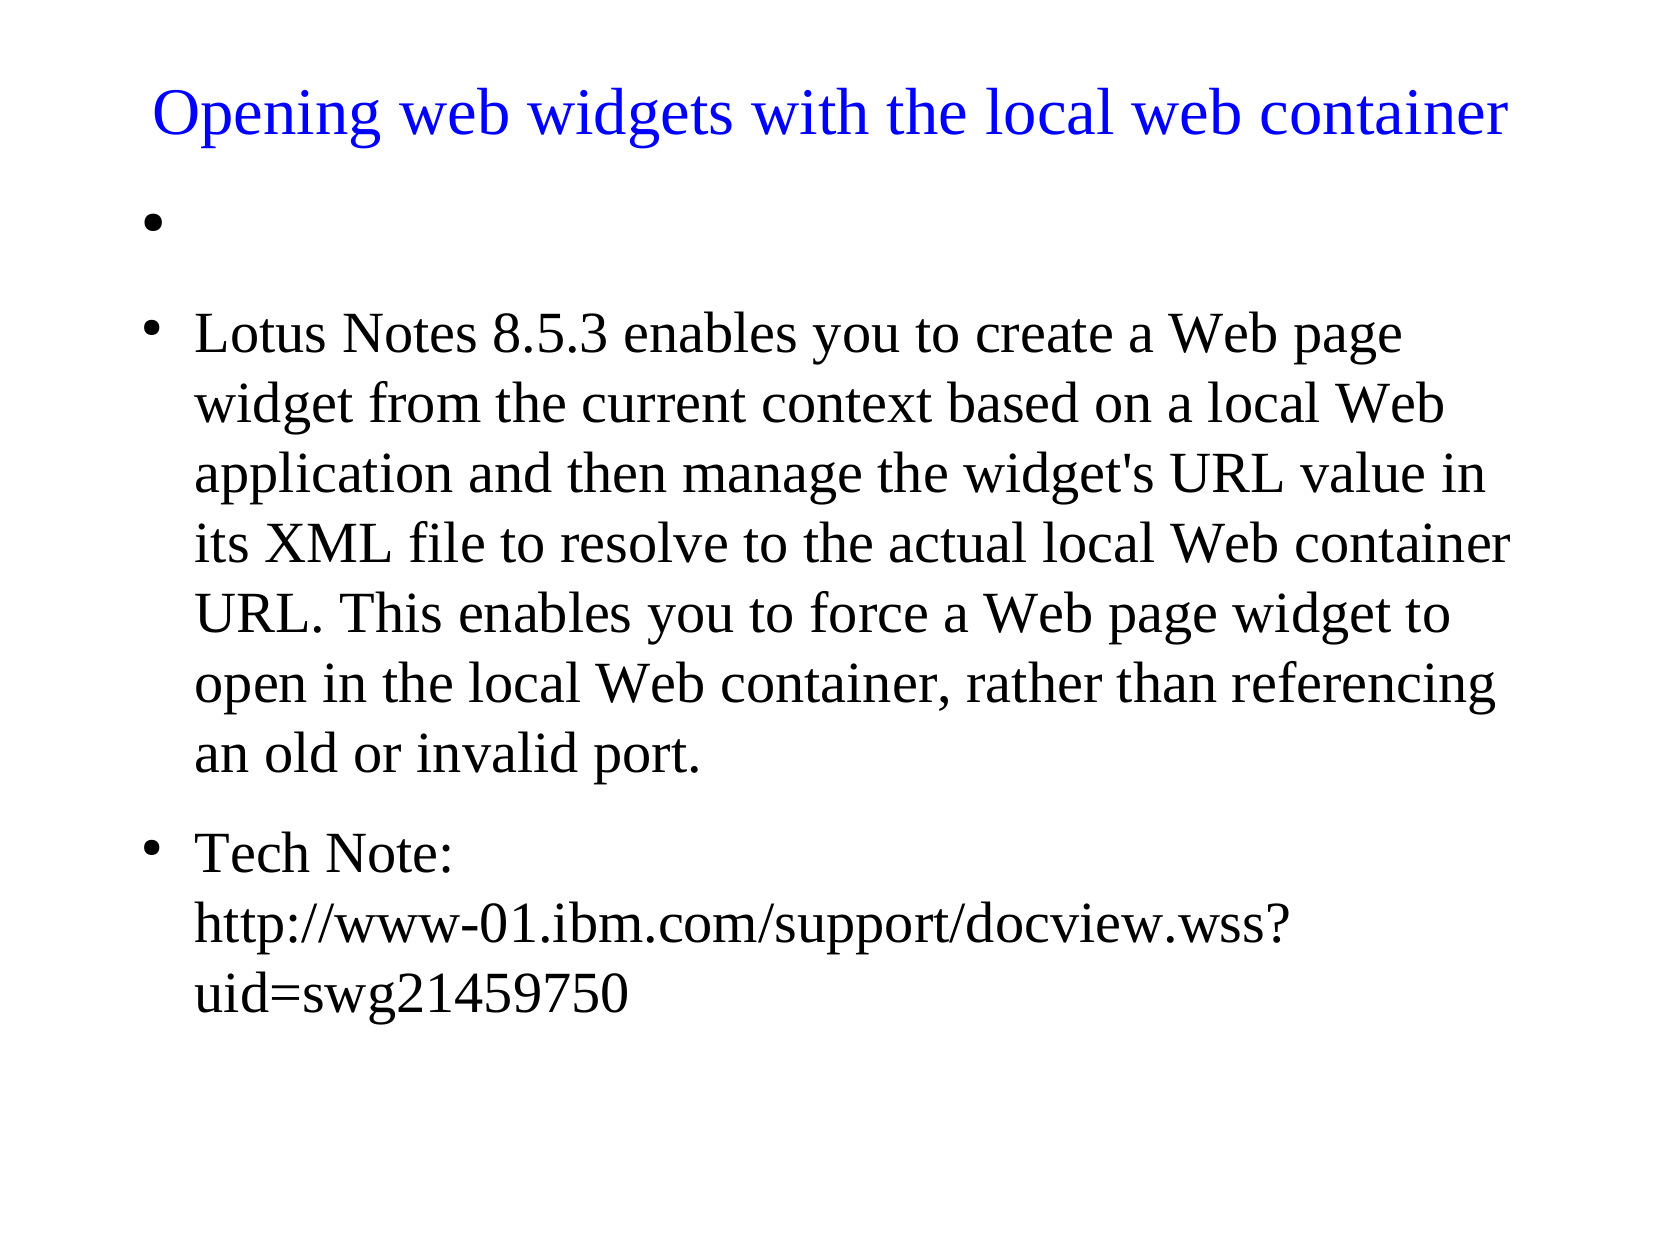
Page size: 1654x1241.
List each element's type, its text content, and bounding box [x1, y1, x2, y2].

list Lotus Notes 8.5.3 enables you to create a Web page widget from the current context based on a local Web application and then manage the widget's URL value in its XML file to resolve to the actual local Web container URL. This enables you to force a Web page widget to open in the local Web container, rather than referencing an old or invalid port. Tech Note: http://www-01.ibm.com/support/docview.wss?uid=swg21459750 [123, 184, 1536, 999]
title Opening web widgets with the local web container [125, 27, 1538, 188]
